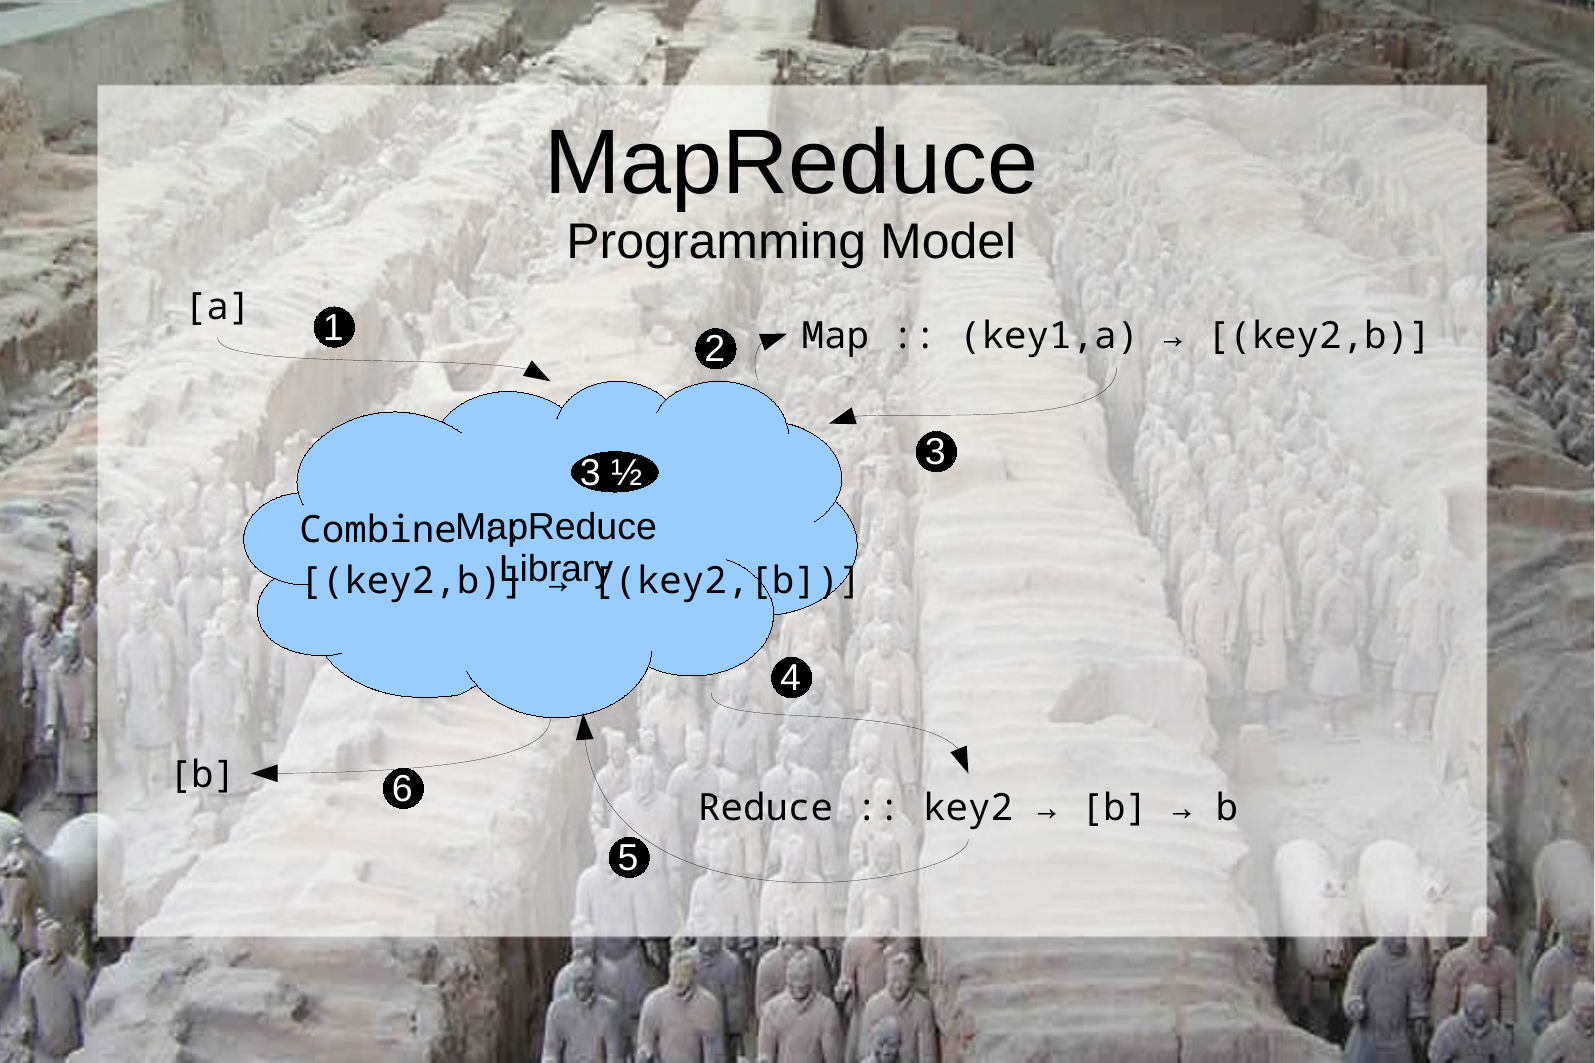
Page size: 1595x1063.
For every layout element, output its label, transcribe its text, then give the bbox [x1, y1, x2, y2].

text_box 6 [377, 760, 428, 817]
picture [0, 0, 1595, 1063]
text_box 2 [689, 320, 741, 378]
text_box 3 [910, 423, 961, 481]
text_box [b] [153, 740, 251, 793]
text_box 5 [603, 829, 654, 886]
text_box [a] [169, 271, 267, 325]
text_box [285, 381, 842, 495]
text_box 3 ½ [565, 443, 658, 501]
text_box 4 [765, 649, 816, 707]
text_box [828, 586, 839, 595]
text_box Reduce :: key2 → [b] → b [683, 773, 1254, 826]
text_box Combine :: [(key2,b)] → [(key2,[b])] [284, 495, 565, 586]
text_box [243, 495, 827, 718]
text_box 1 [308, 298, 359, 356]
title MapReduce Programming Model [130, 100, 1453, 279]
text_box Combine :: [(key2,b)] → [(key2,[b])] [658, 495, 877, 586]
text_box [778, 586, 788, 591]
text_box Map :: (key1,a) → [(key2,b)] [786, 300, 1447, 354]
text_box MapReduce Library [440, 497, 673, 597]
